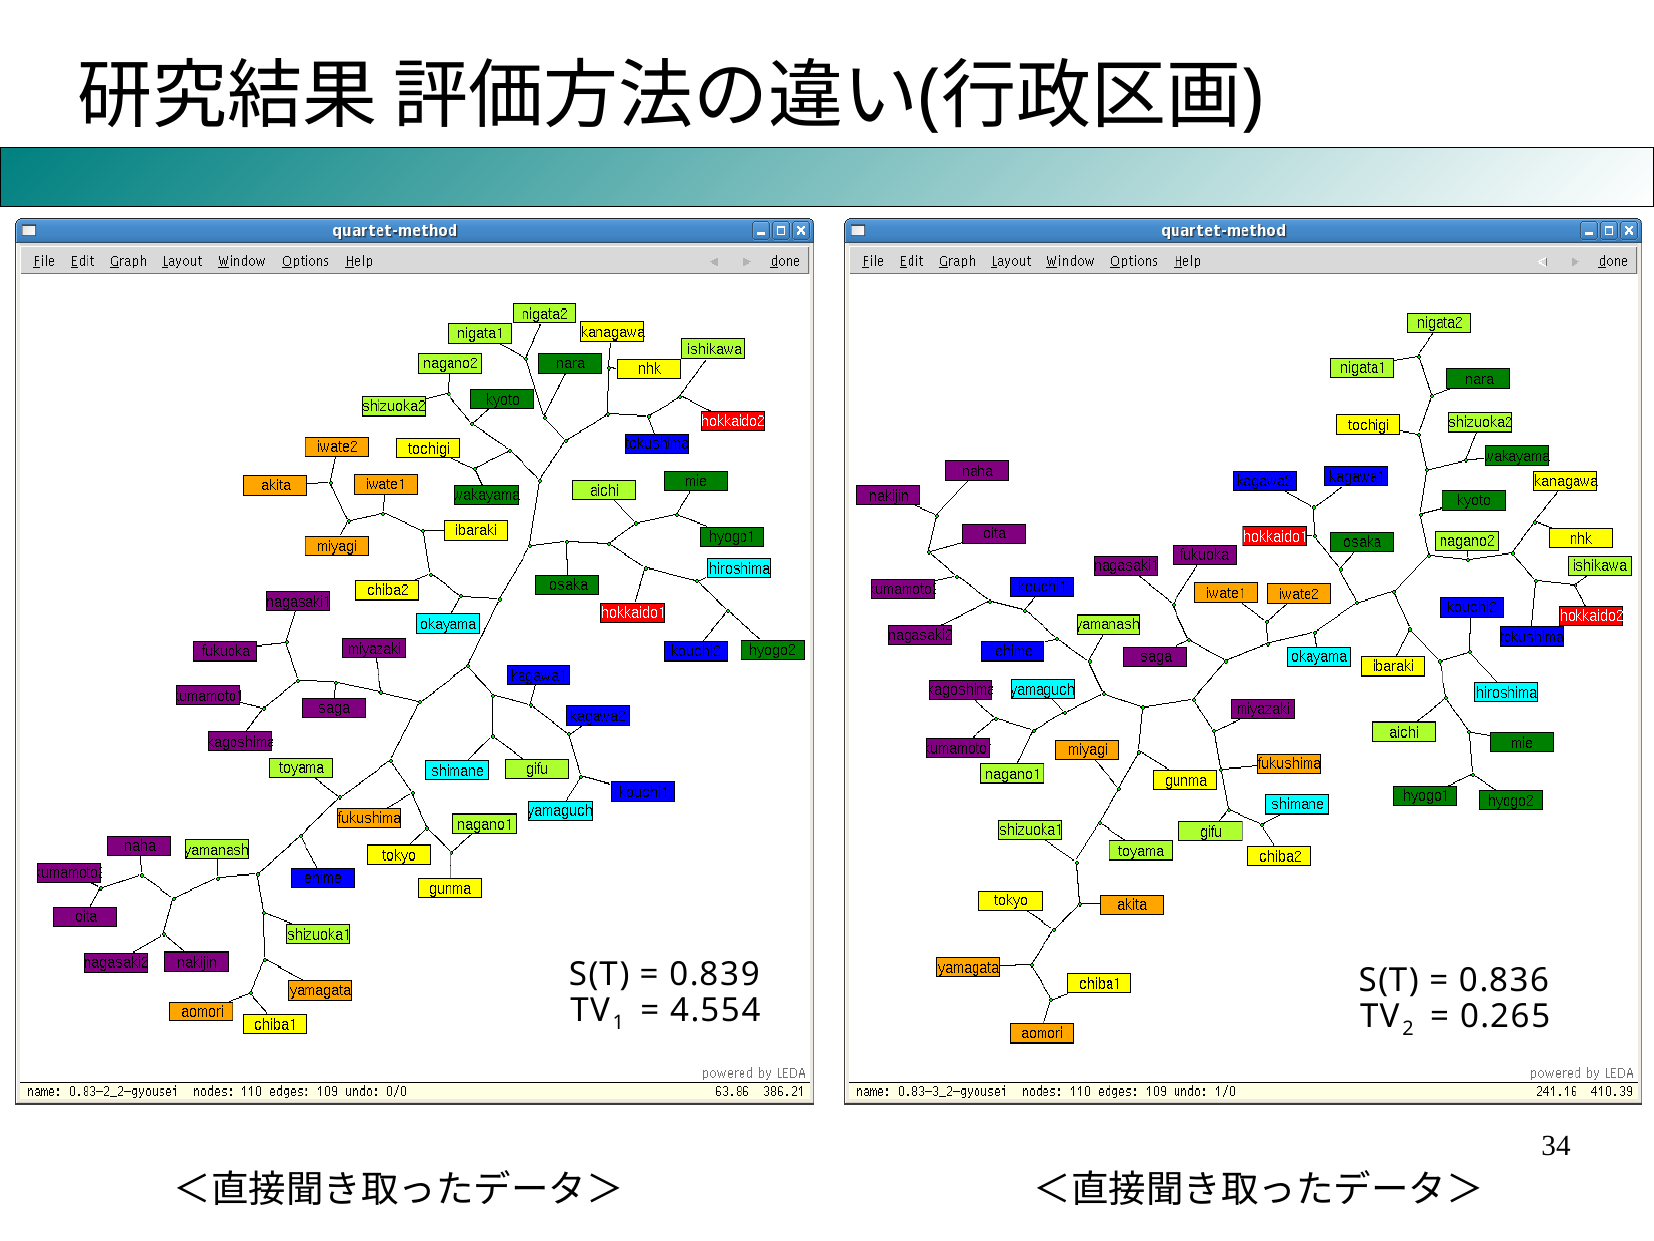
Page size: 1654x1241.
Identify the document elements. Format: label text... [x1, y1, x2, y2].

picture [15, 218, 814, 1105]
title 研究結果 評価方法の違い(行政区画) [77, 29, 1654, 149]
text_box ＜直接聞き取ったデータ＞ [1033, 1151, 1485, 1211]
chart [1352, 961, 1558, 1040]
text_box ＜直接聞き取ったデータ＞ [173, 1151, 625, 1211]
picture [844, 218, 1642, 1105]
chart [562, 955, 768, 1034]
